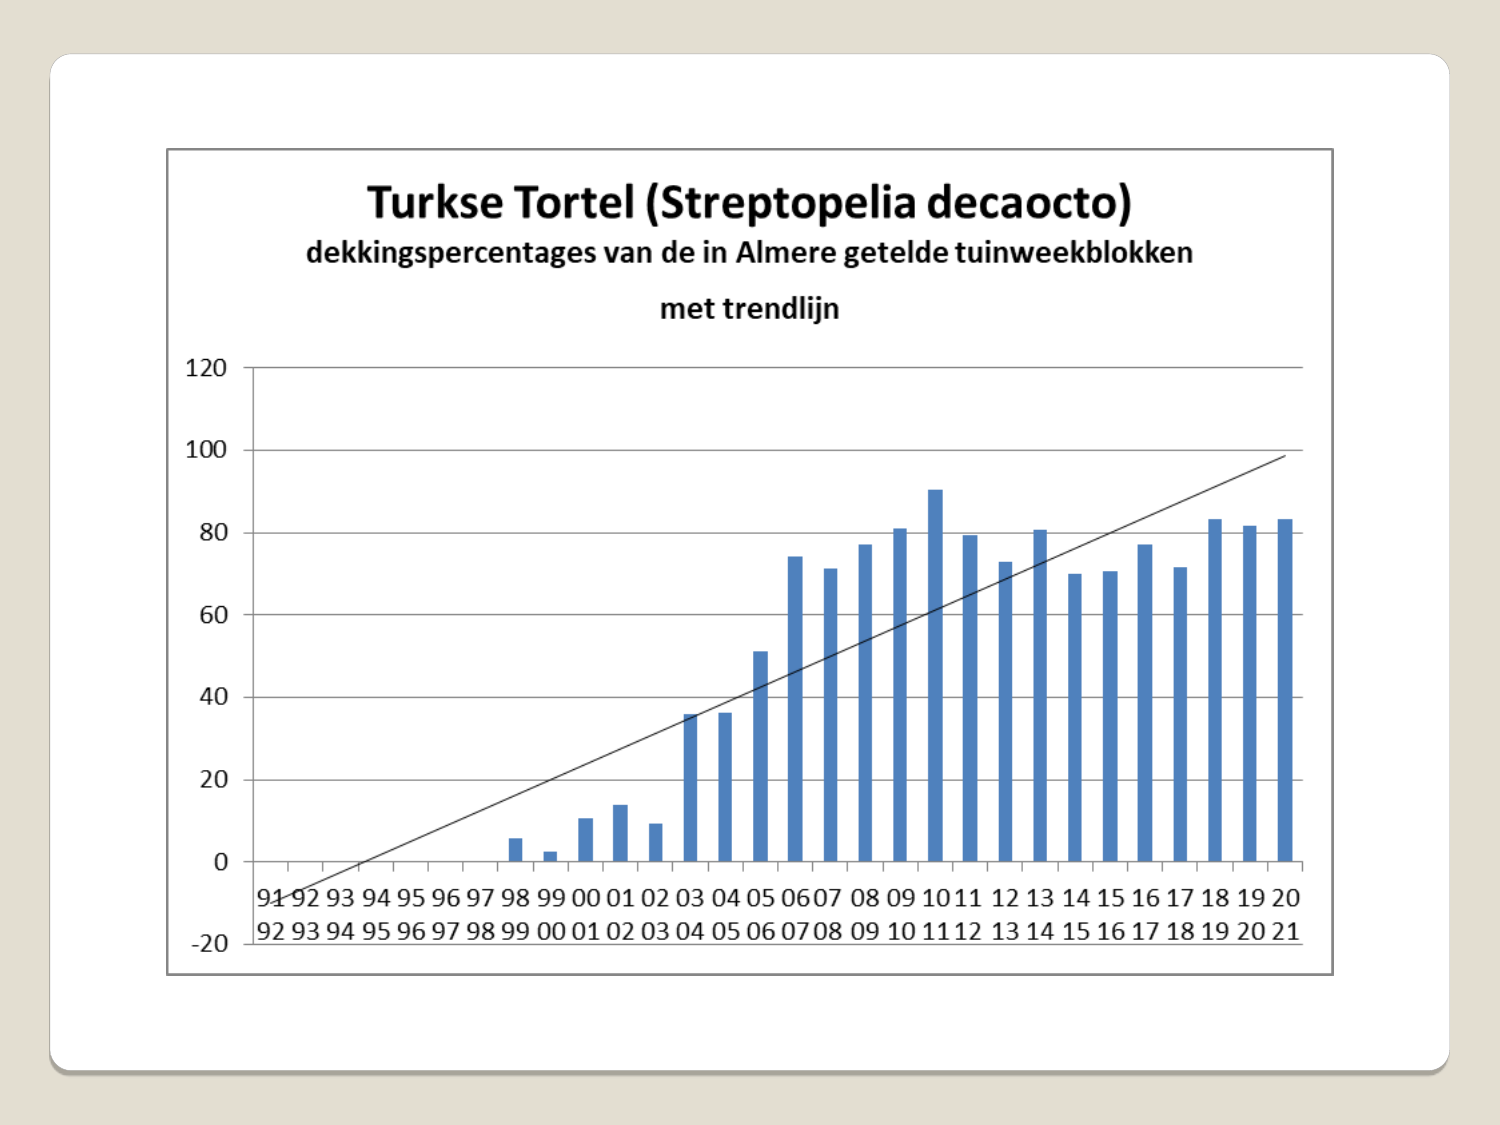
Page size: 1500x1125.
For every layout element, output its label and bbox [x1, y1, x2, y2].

picture [166, 149, 1334, 976]
